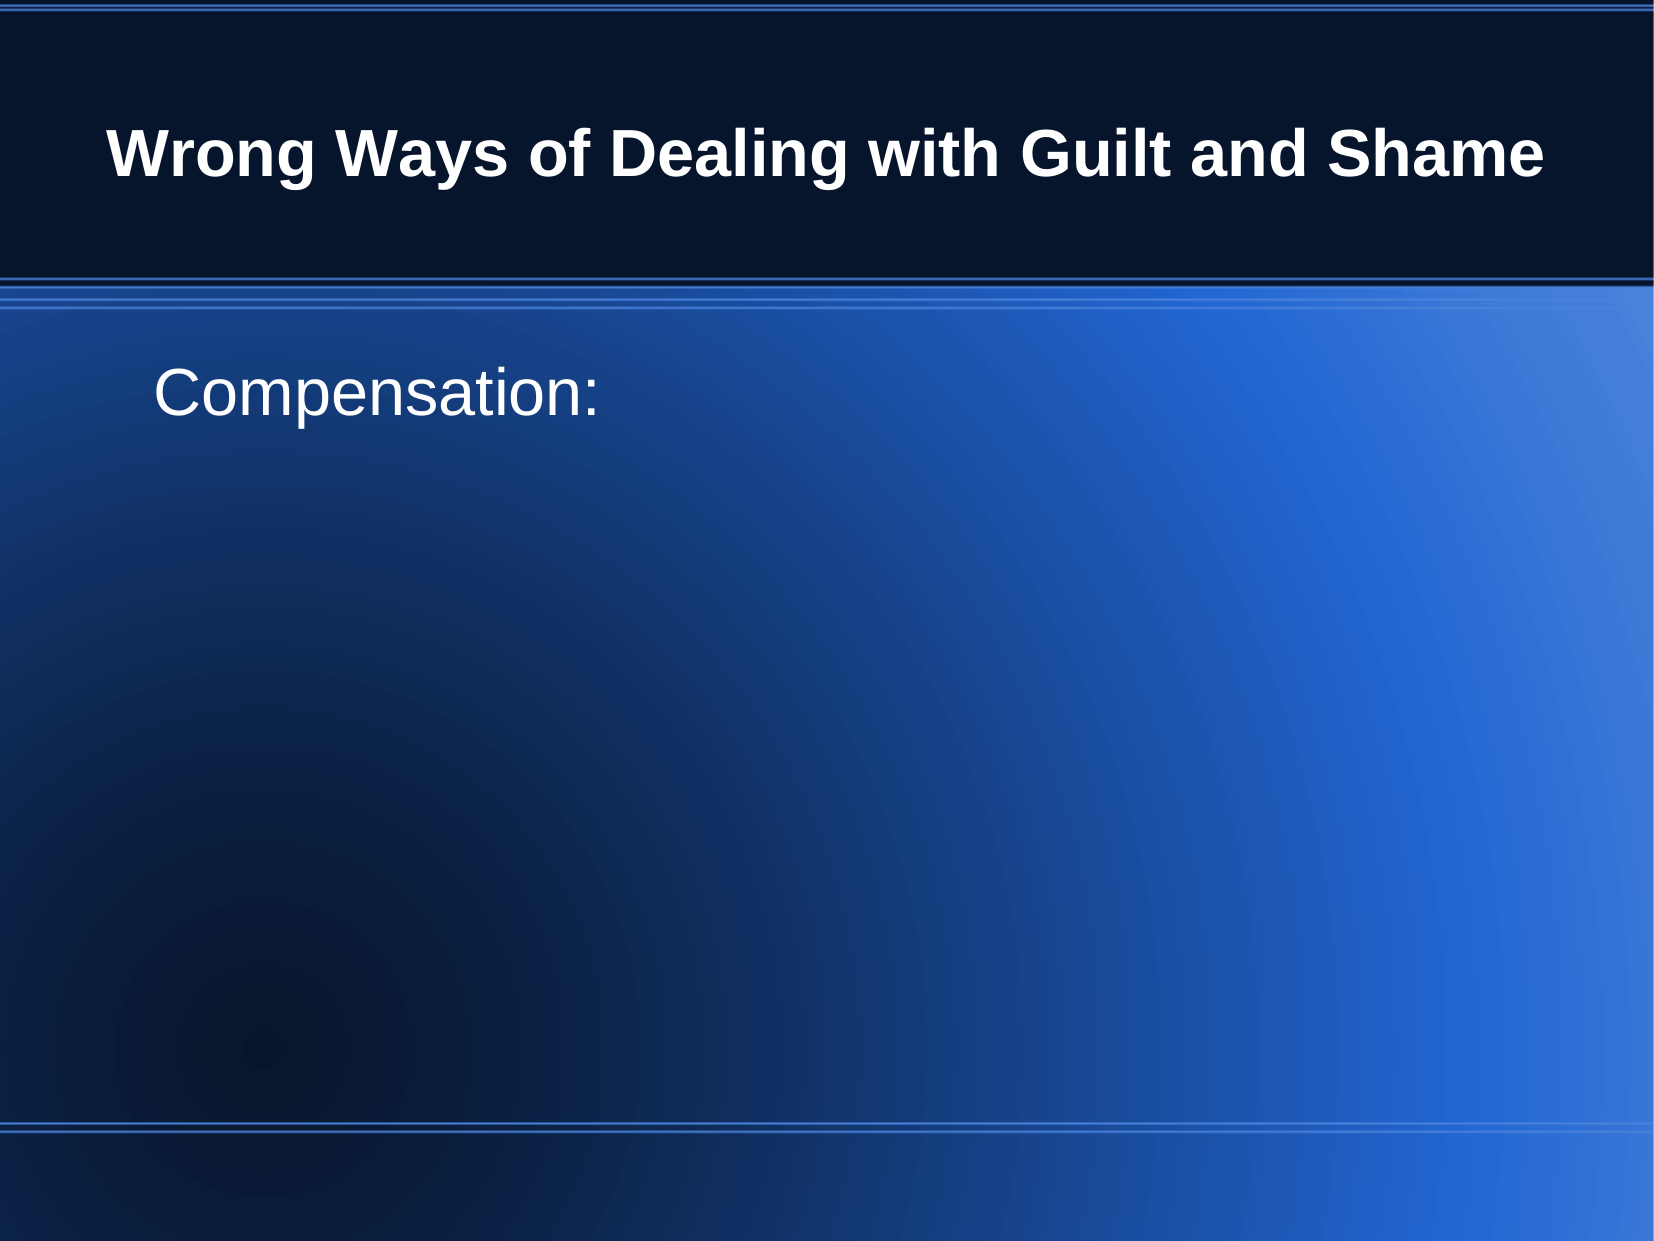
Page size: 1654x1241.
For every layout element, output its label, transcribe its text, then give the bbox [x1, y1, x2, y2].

list Compensation: [82, 355, 1571, 1058]
picture [0, 0, 1654, 1241]
title Wrong Ways of Dealing with Guilt and Shame [82, 49, 1571, 257]
